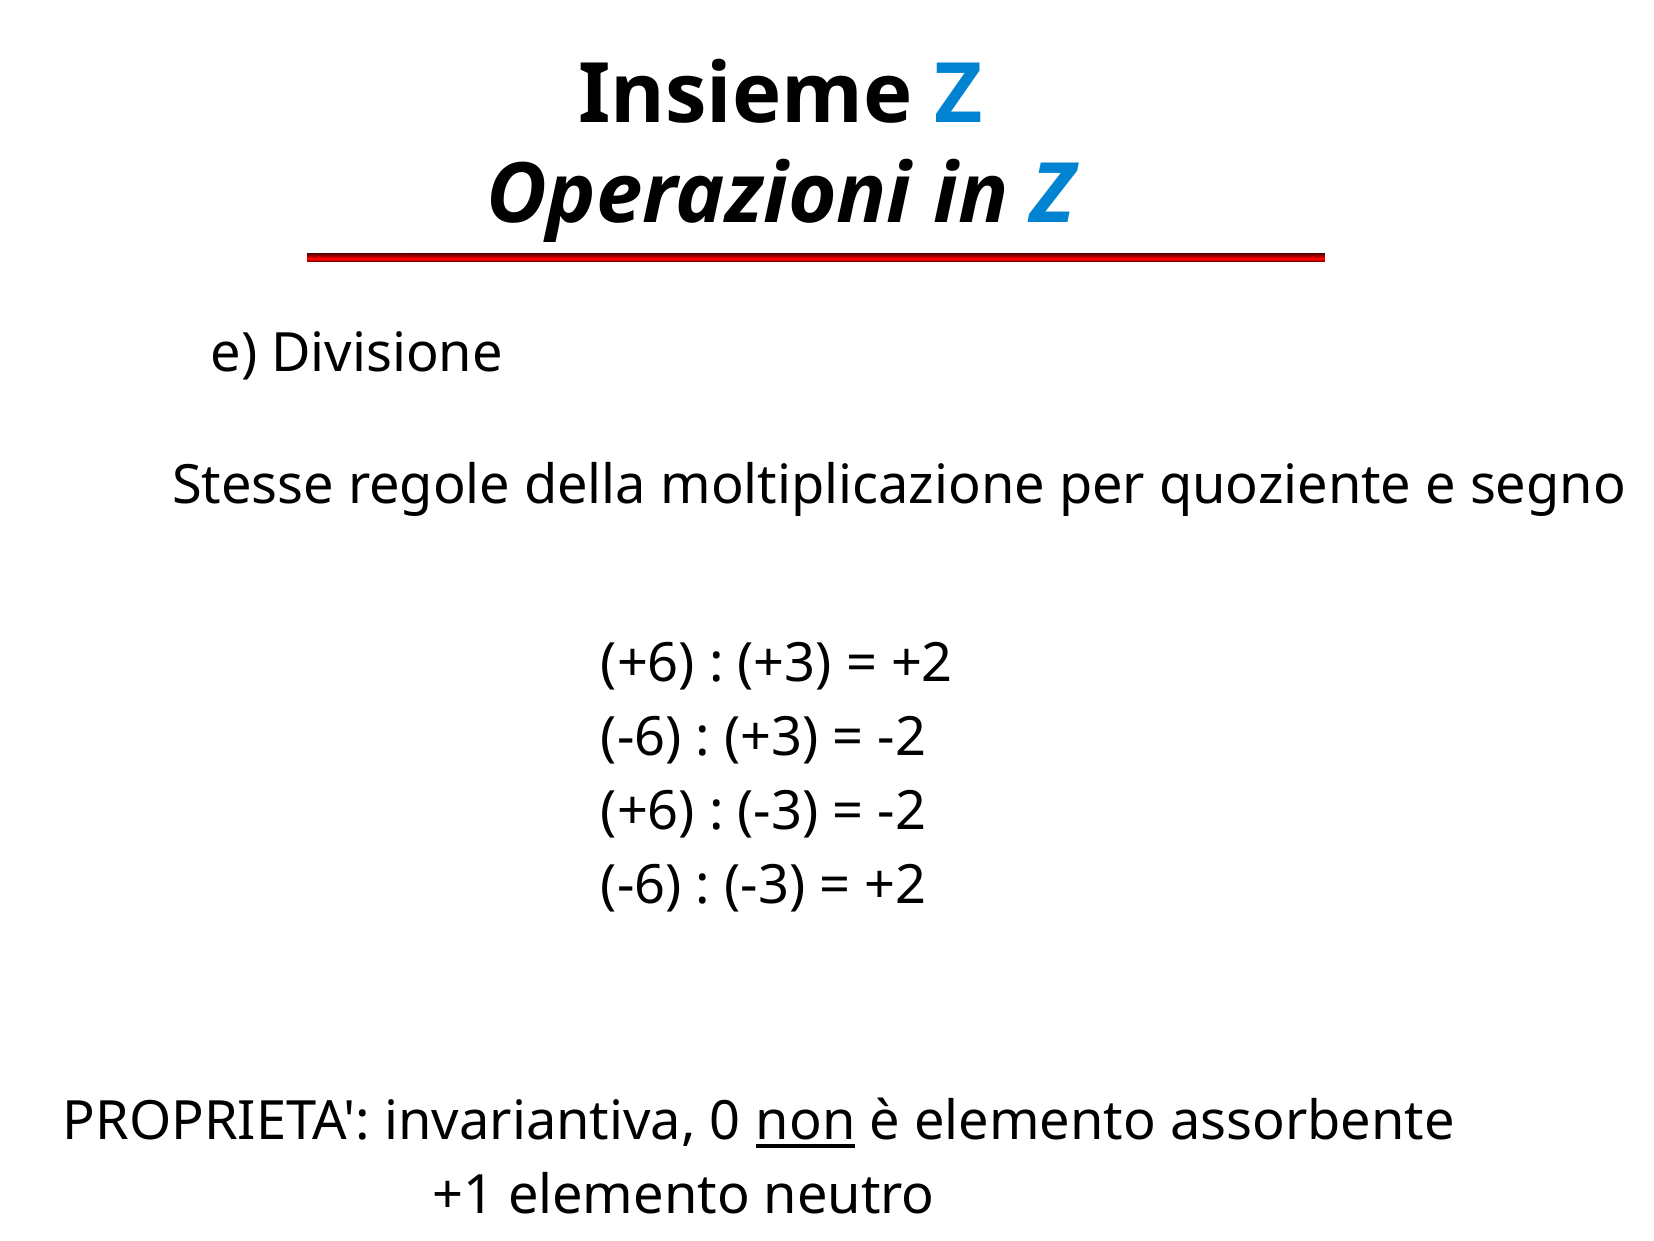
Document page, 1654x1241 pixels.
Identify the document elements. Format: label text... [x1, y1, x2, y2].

text_box PROPRIETA': invariantiva, 0 non è elemento assorbente +1 elemento neutro [48, 1074, 1506, 1241]
picture [307, 253, 1325, 262]
text_box (+6) : (+3) = +2 (-6) : (+3) = -2 (+6) : (-3) = -2 (-6) : (-3) = +2 [586, 616, 1004, 934]
text_box e) Divisione [195, 306, 516, 437]
title Insieme Z Operazioni in Z [116, 31, 1467, 247]
text_box Stesse regole della moltiplicazione per quoziente e segno [157, 437, 1625, 768]
